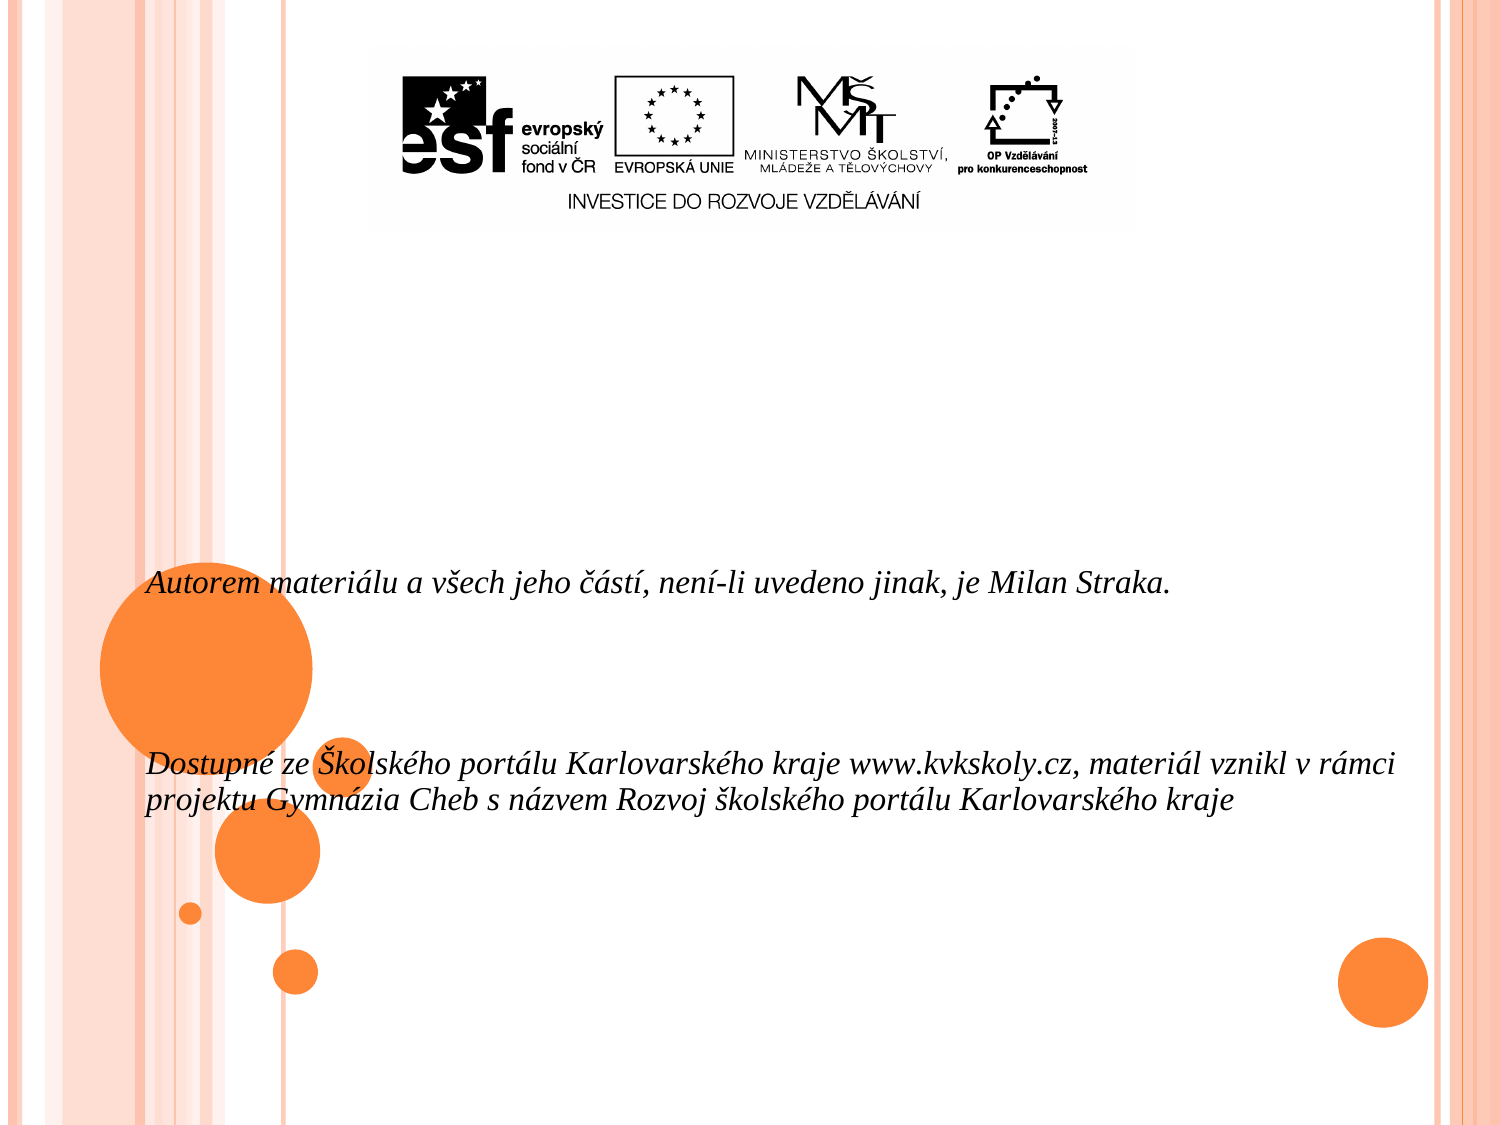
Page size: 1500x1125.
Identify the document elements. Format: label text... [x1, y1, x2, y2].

picture [366, 45, 1134, 233]
list Autorem materiálu a všech jeho částí, není-li uvedeno jinak, je Milan Straka. Dostupné ze Školského portálu Karlovarského kraje www.kvkskoly.cz, materiál vznikl v rámci projektu Gymnázia Cheb s názvem Rozvoj školského portálu Karlovarského kraje [75, 262, 1426, 1006]
